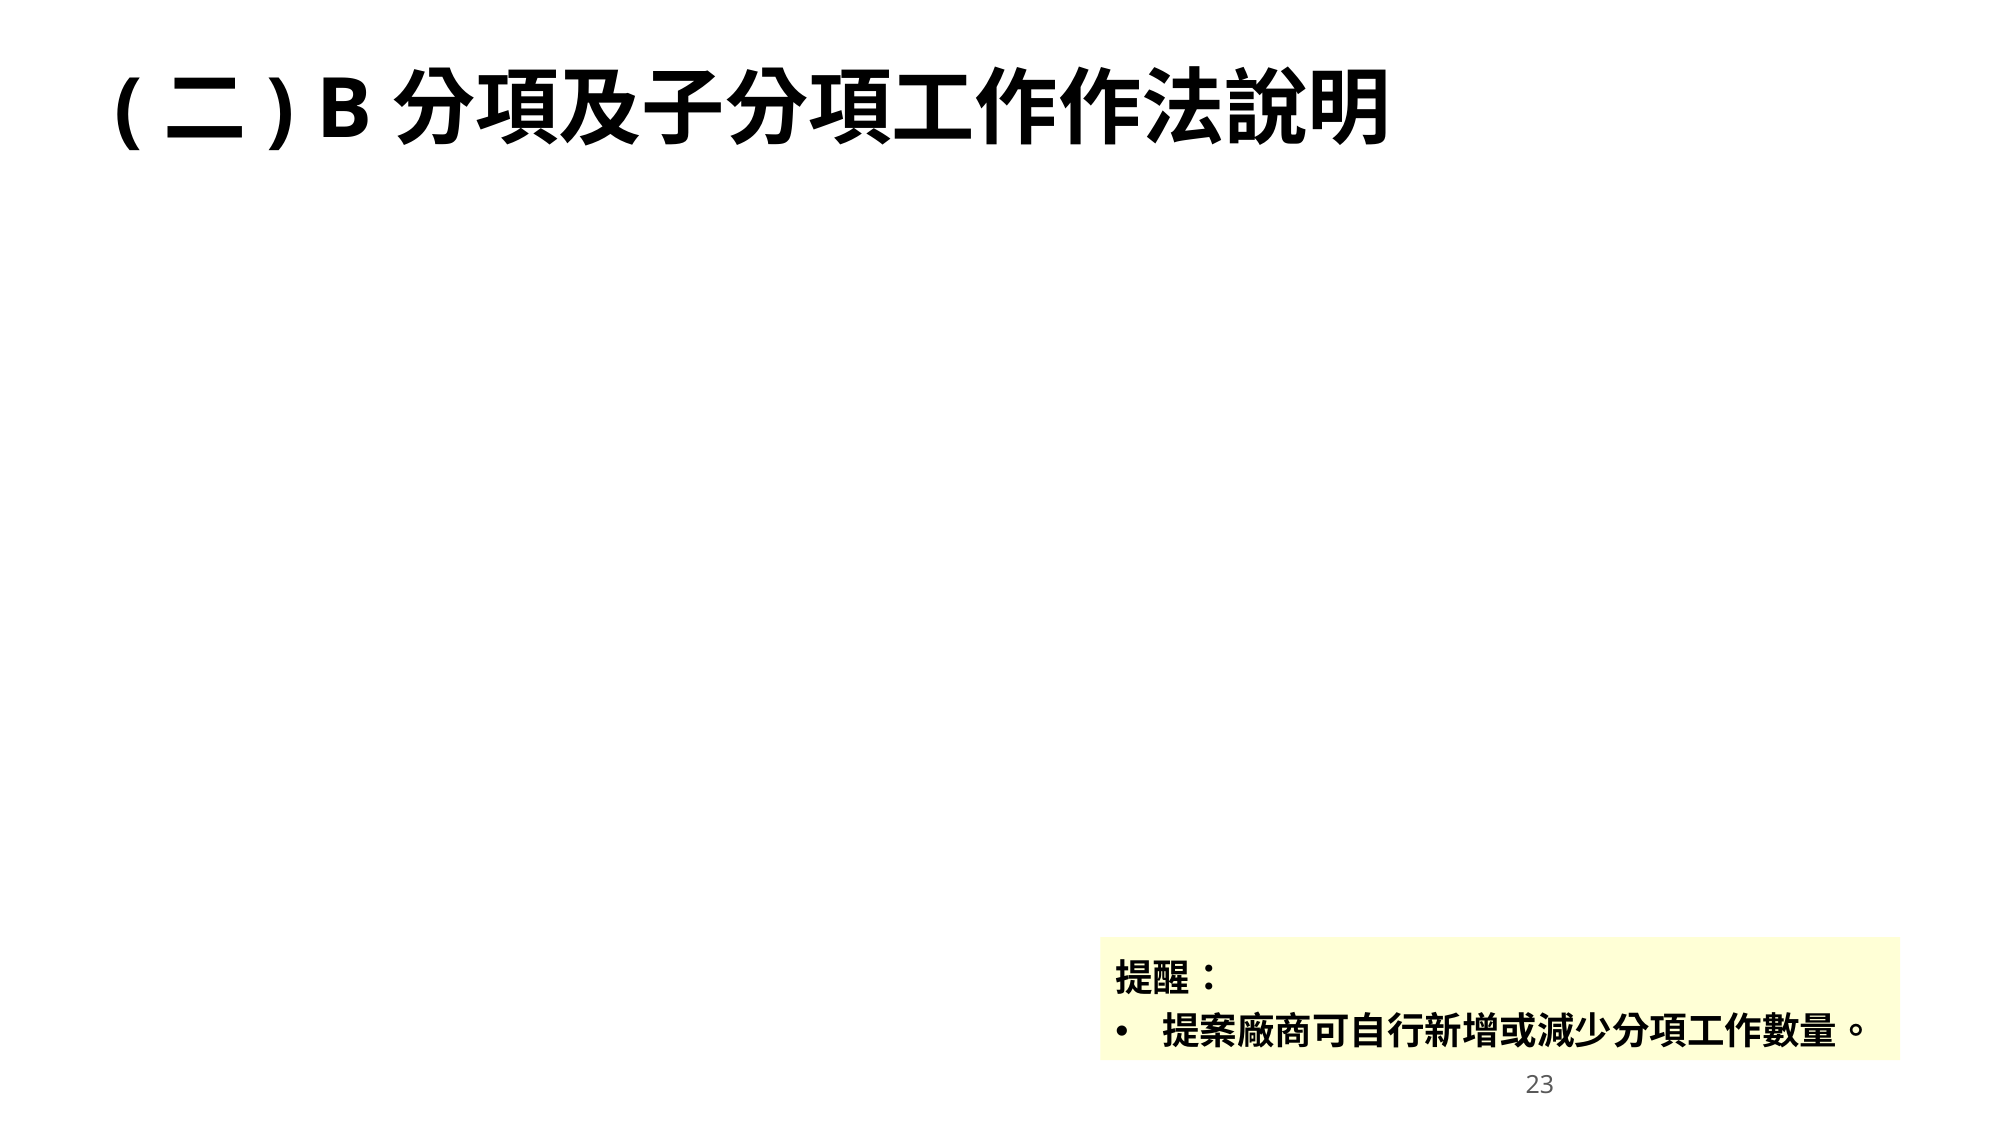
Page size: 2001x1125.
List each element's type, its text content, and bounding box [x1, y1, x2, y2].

text_box 提醒： 提案廠商可自行新增或減少分項工作數量。 [1100, 937, 1900, 1060]
text_box 23 [1510, 1061, 1961, 1097]
title (二) B分項及子分項工作作法說明 [99, 56, 1900, 166]
